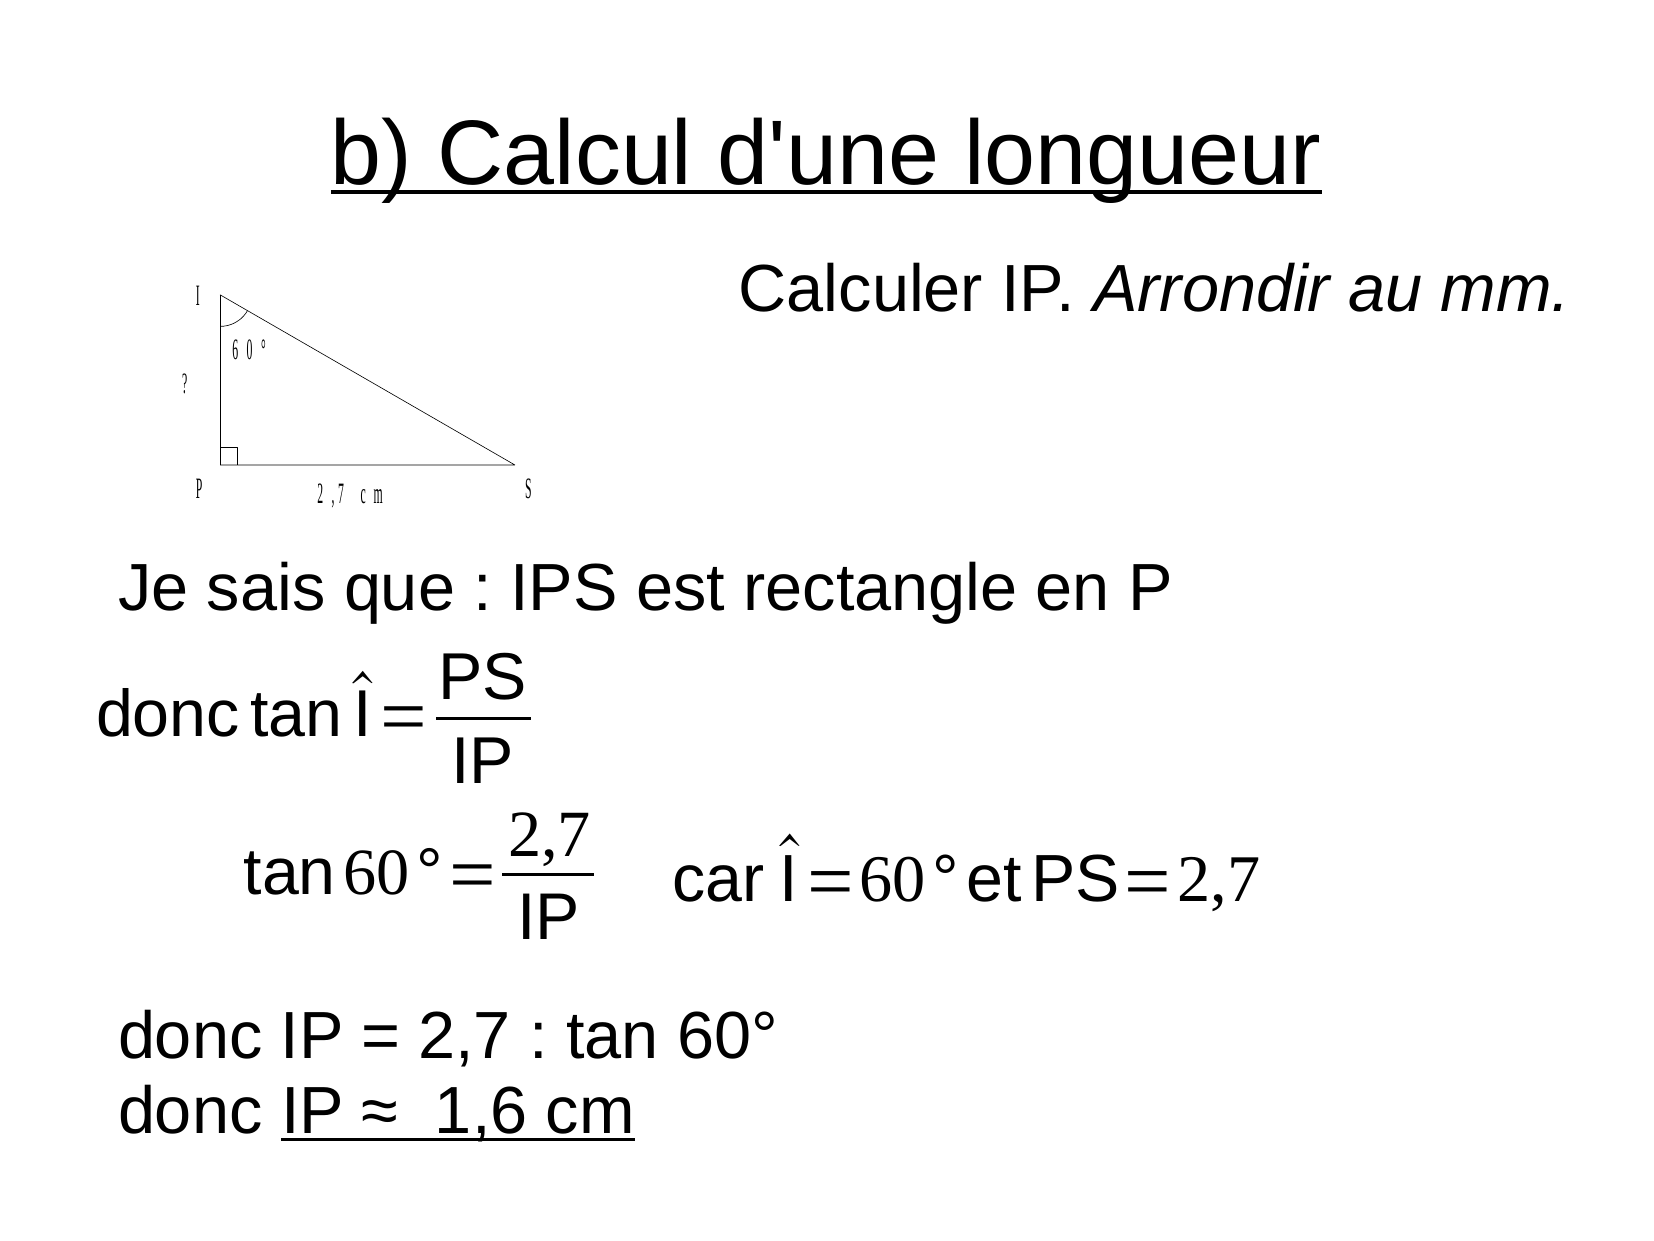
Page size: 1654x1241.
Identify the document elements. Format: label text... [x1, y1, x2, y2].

title b) Calcul d'une longueur [82, 56, 1571, 250]
chart [88, 638, 604, 955]
subtitle Calculer IP. Arrondir au mm. Je sais que : IPS est rectangle en P donc IP = 2,7 : tan 60° donc IP ≈ 1,6 cm [82, 250, 1571, 1149]
picture [159, 258, 562, 545]
chart [666, 830, 1267, 916]
